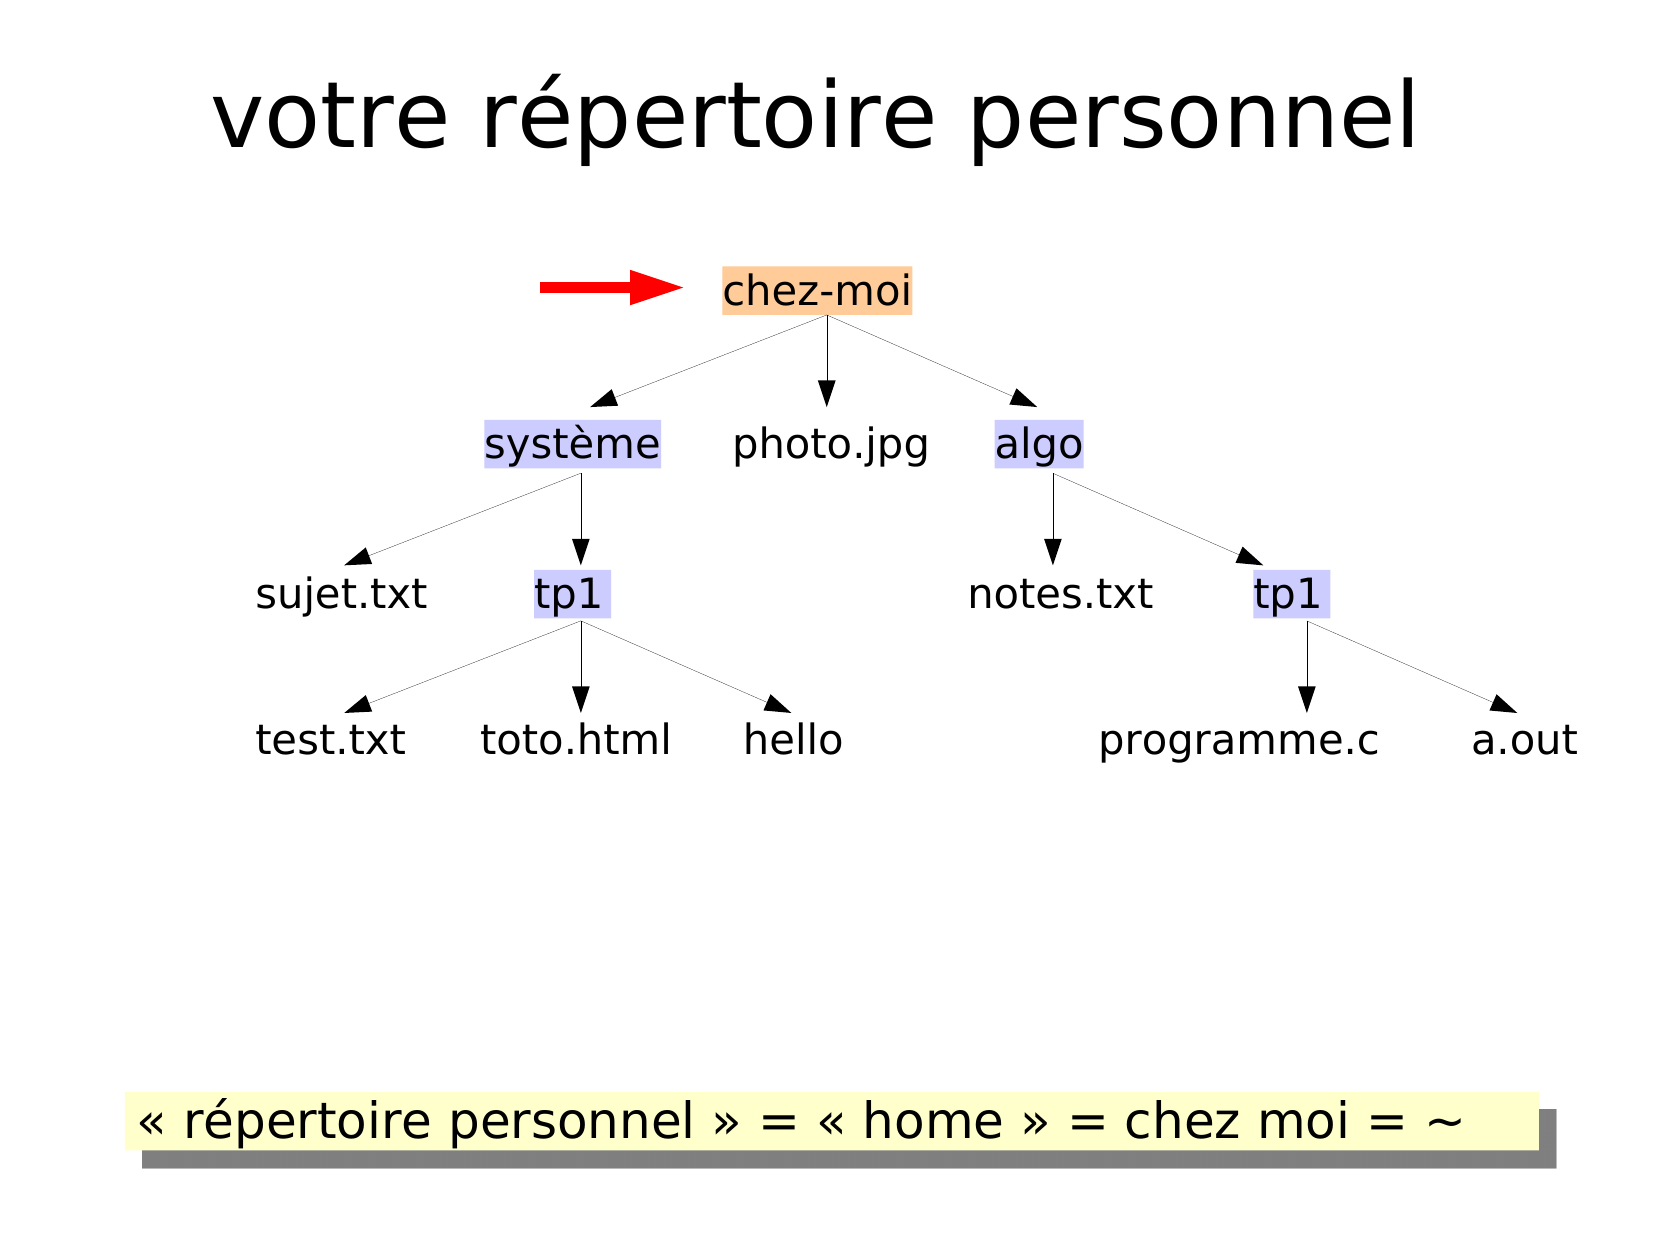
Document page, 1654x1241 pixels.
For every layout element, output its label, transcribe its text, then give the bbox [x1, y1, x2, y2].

text_box tp1 [534, 569, 612, 619]
text_box a.out [1471, 715, 1579, 765]
text_box test.txt [255, 715, 407, 765]
text_box tp1 [1253, 569, 1331, 619]
text_box hello [742, 715, 844, 765]
text_box photo.jpg [732, 419, 931, 469]
text_box système [484, 419, 662, 469]
title votre répertoire personnel [126, 0, 1508, 177]
text_box sujet.txt [255, 569, 428, 619]
text_box programme.c [1098, 715, 1381, 765]
text_box algo [994, 419, 1084, 469]
text_box notes.txt [967, 569, 1154, 619]
text_box « répertoire personnel » = « home » = chez moi = ~ [124, 1092, 1539, 1151]
text_box toto.html [480, 715, 673, 765]
text_box chez-moi [722, 266, 913, 315]
